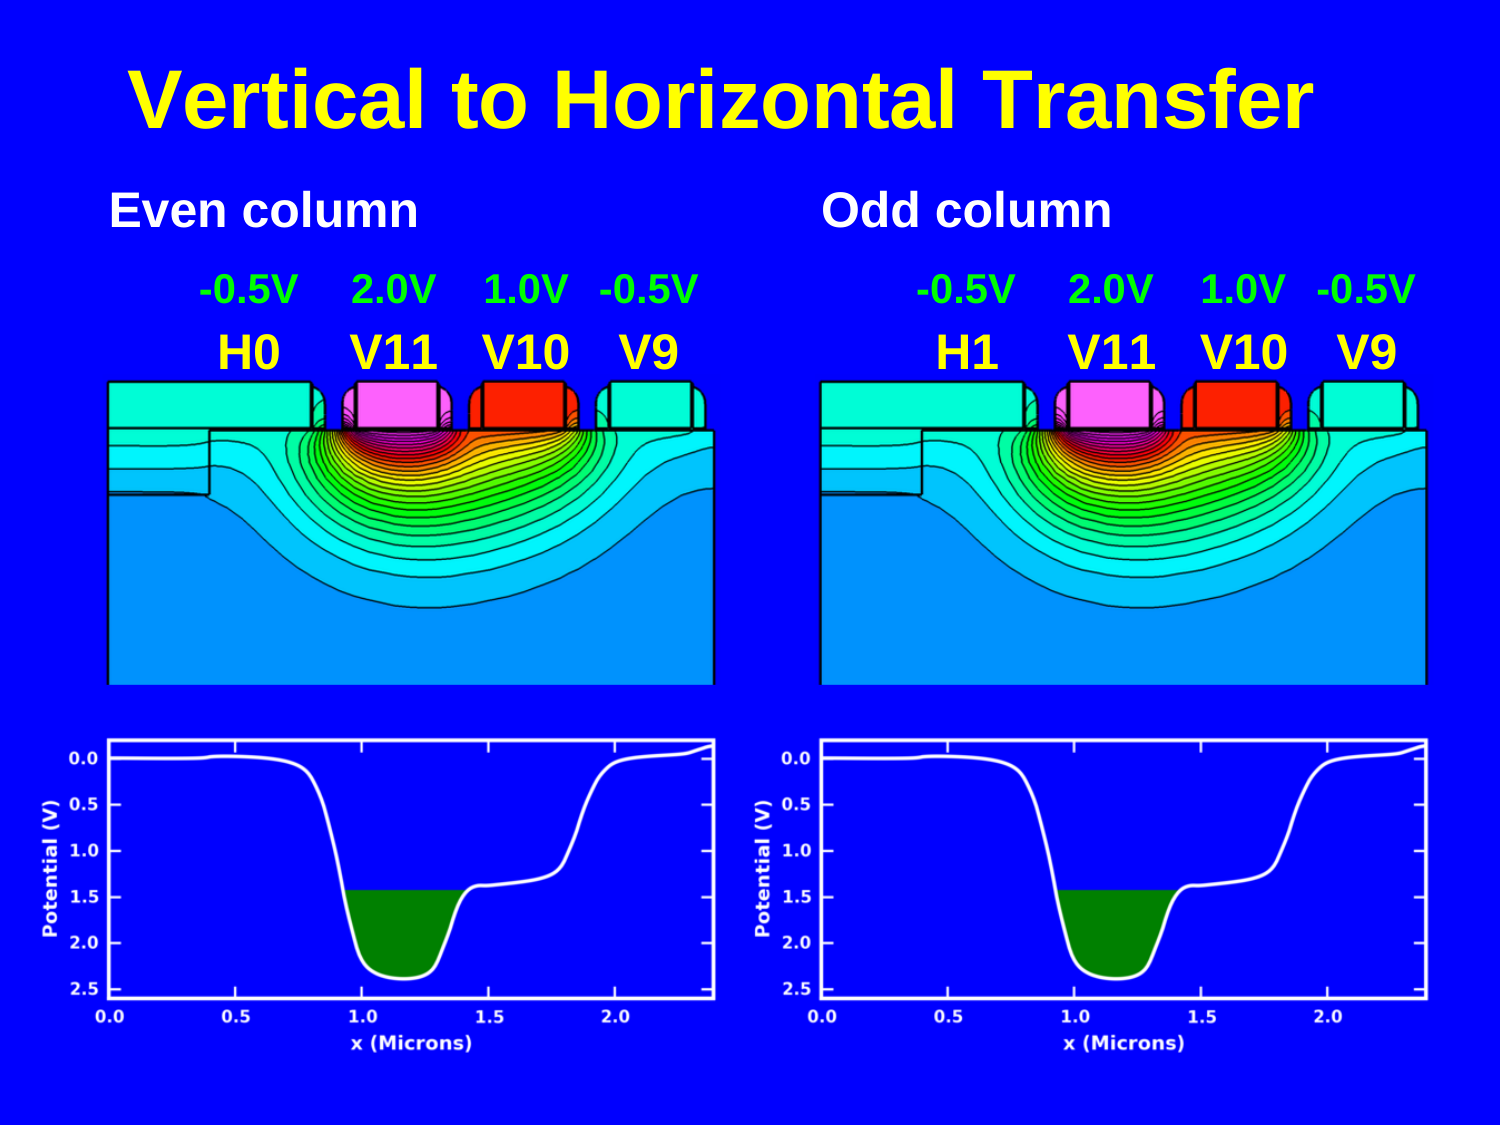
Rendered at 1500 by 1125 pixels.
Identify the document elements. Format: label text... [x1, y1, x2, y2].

text_box V10 [466, 316, 586, 389]
text_box -0.5V [184, 258, 314, 321]
text_box Odd column [806, 174, 1128, 247]
text_box -0.5V [1301, 258, 1431, 321]
text_box H1 [920, 321, 1014, 389]
text_box H0 [202, 321, 296, 389]
picture [37, 374, 1462, 1056]
title Vertical to Horizontal Transfer [112, 37, 1388, 163]
text_box V9 [603, 321, 695, 389]
text_box -0.5V [584, 258, 714, 321]
text_box Even column [93, 174, 435, 247]
text_box -0.5V [901, 258, 1031, 321]
text_box V11 [1052, 316, 1172, 389]
text_box V9 [1321, 321, 1413, 389]
text_box 1.0V [468, 258, 584, 321]
text_box V10 [1185, 321, 1304, 389]
text_box 2.0V [336, 258, 452, 321]
text_box V11 [334, 316, 453, 389]
text_box 1.0V [1185, 258, 1301, 321]
text_box 2.0V [1053, 258, 1169, 321]
